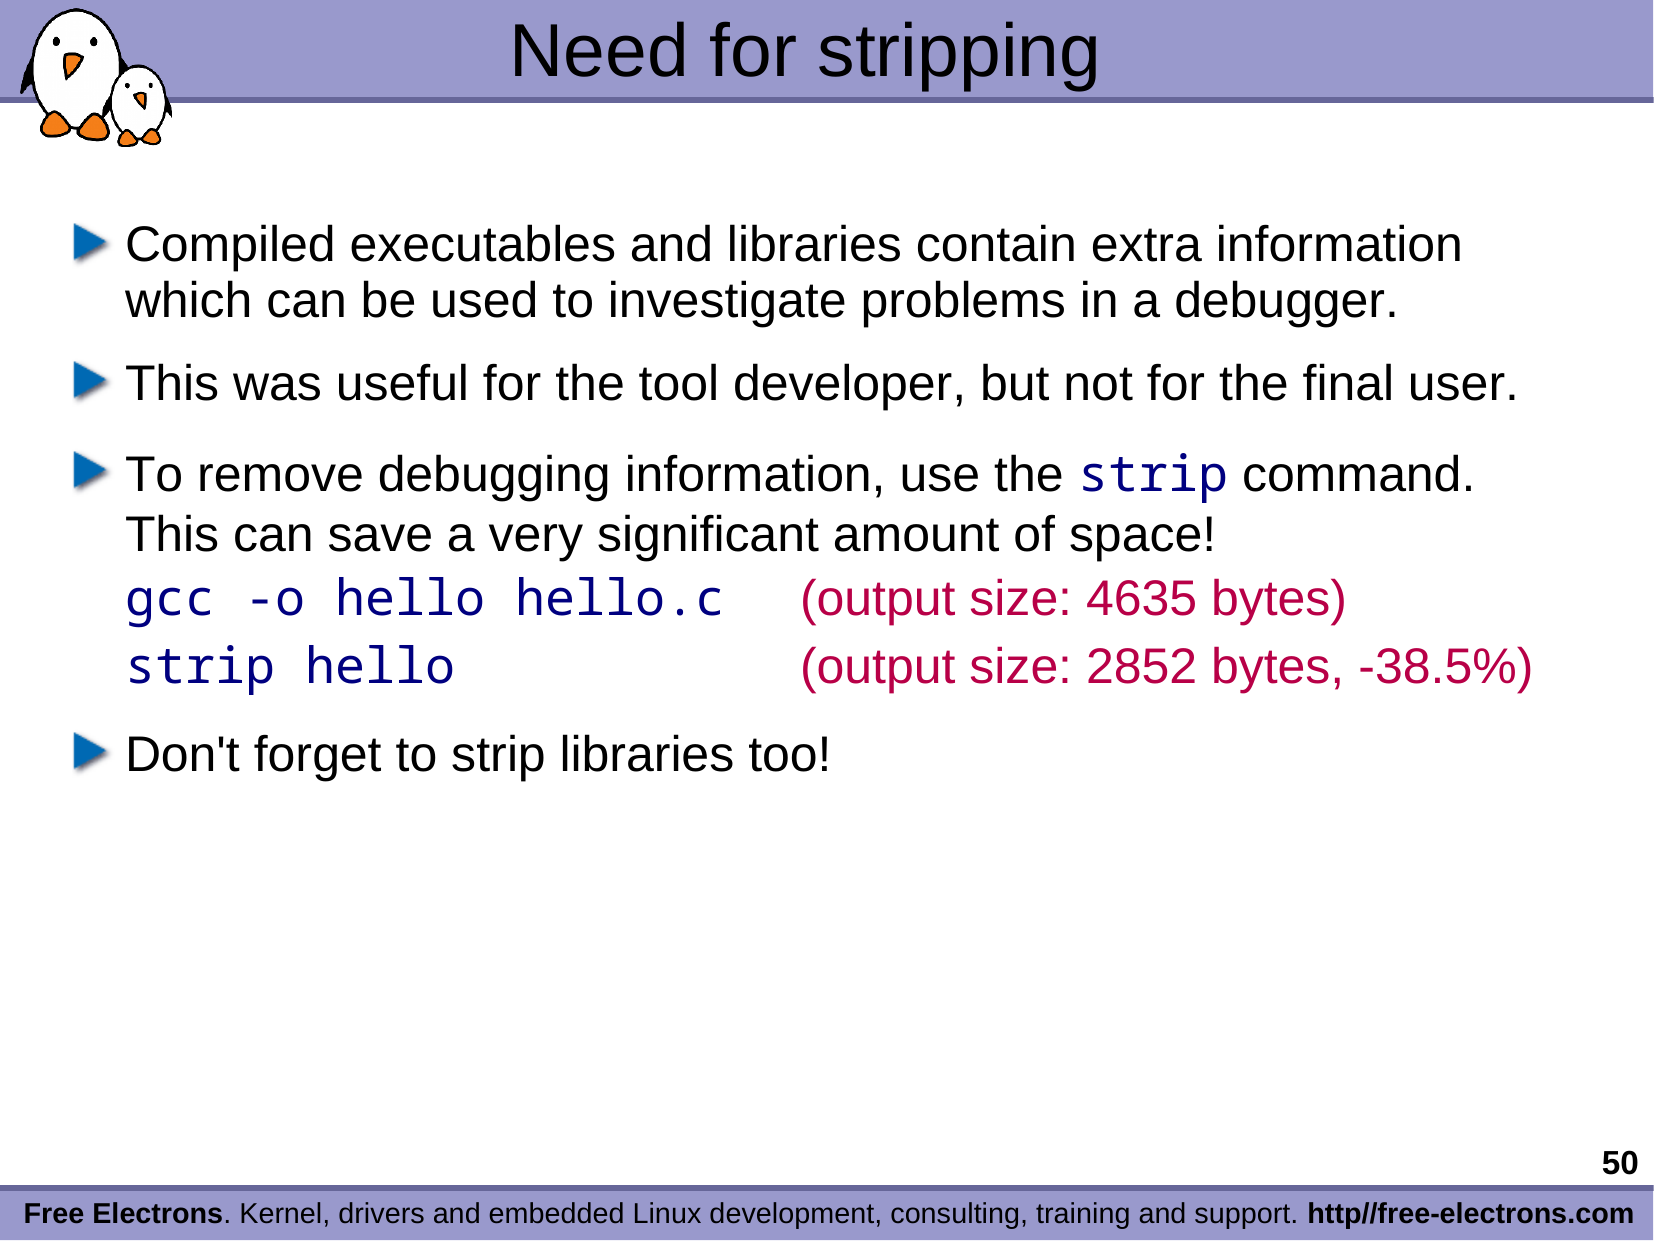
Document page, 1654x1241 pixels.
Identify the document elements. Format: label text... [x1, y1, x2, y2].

picture [20, 8, 172, 147]
list Compiled executables and libraries contain extra information which can be used to investigate problems in a debugger. This was useful for the tool developer, but not for the final user. To remove debugging information, use the strip command. This can save a very significant amount of space! gcc -o hello hello.c (output size: 4635 bytes) strip hello (output size: 2852 bytes, -38.5%) Don't forget to strip libraries too! [54, 216, 1576, 1066]
title Need for stripping [60, 0, 1551, 100]
